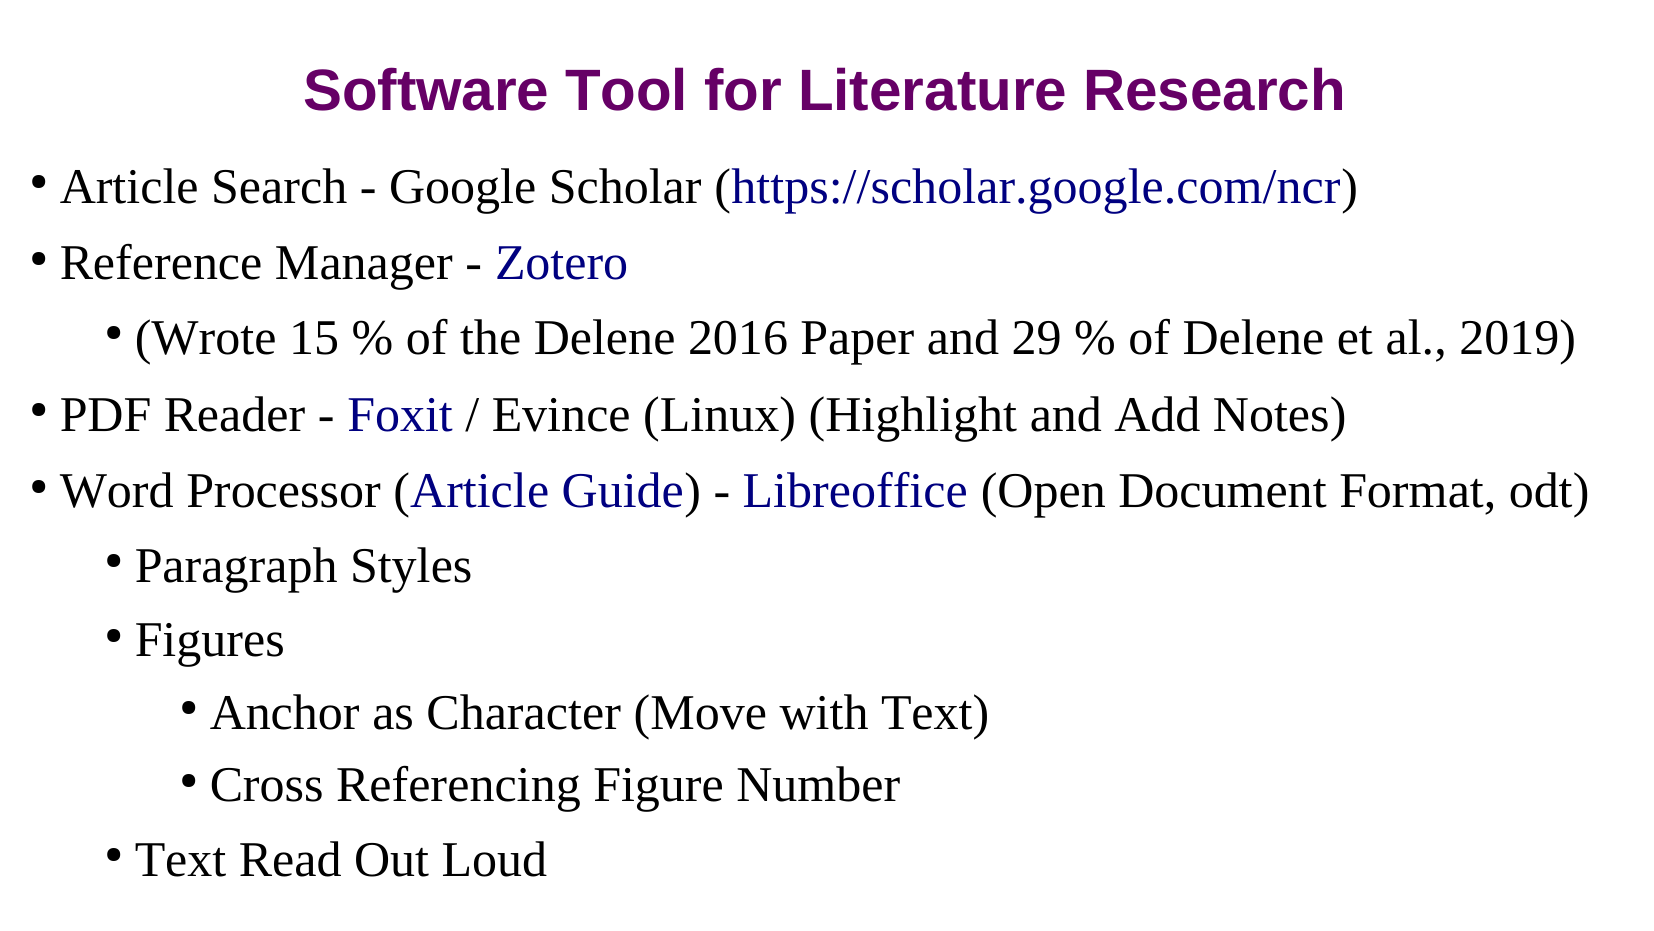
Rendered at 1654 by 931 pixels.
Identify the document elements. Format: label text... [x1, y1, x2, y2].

title Software Tool for Literature Research [0, 43, 1654, 130]
list Article Search - Google Scholar (https://scholar.google.com/ncr) Reference Manager - Zotero (Wrote 15 % of the Delene 2016 Paper and 29 % of Delene et al., 2019) PDF Reader - Foxit / Evince (Linux) (Highlight and Add Notes) Word Processor (Article Guide) - Libreoffice (Open Document Format, odt) Paragraph Styles Figures Anchor as Character (Move with Text) Cross Referencing Figure Number Text Read Out Loud [15, 145, 1636, 894]
